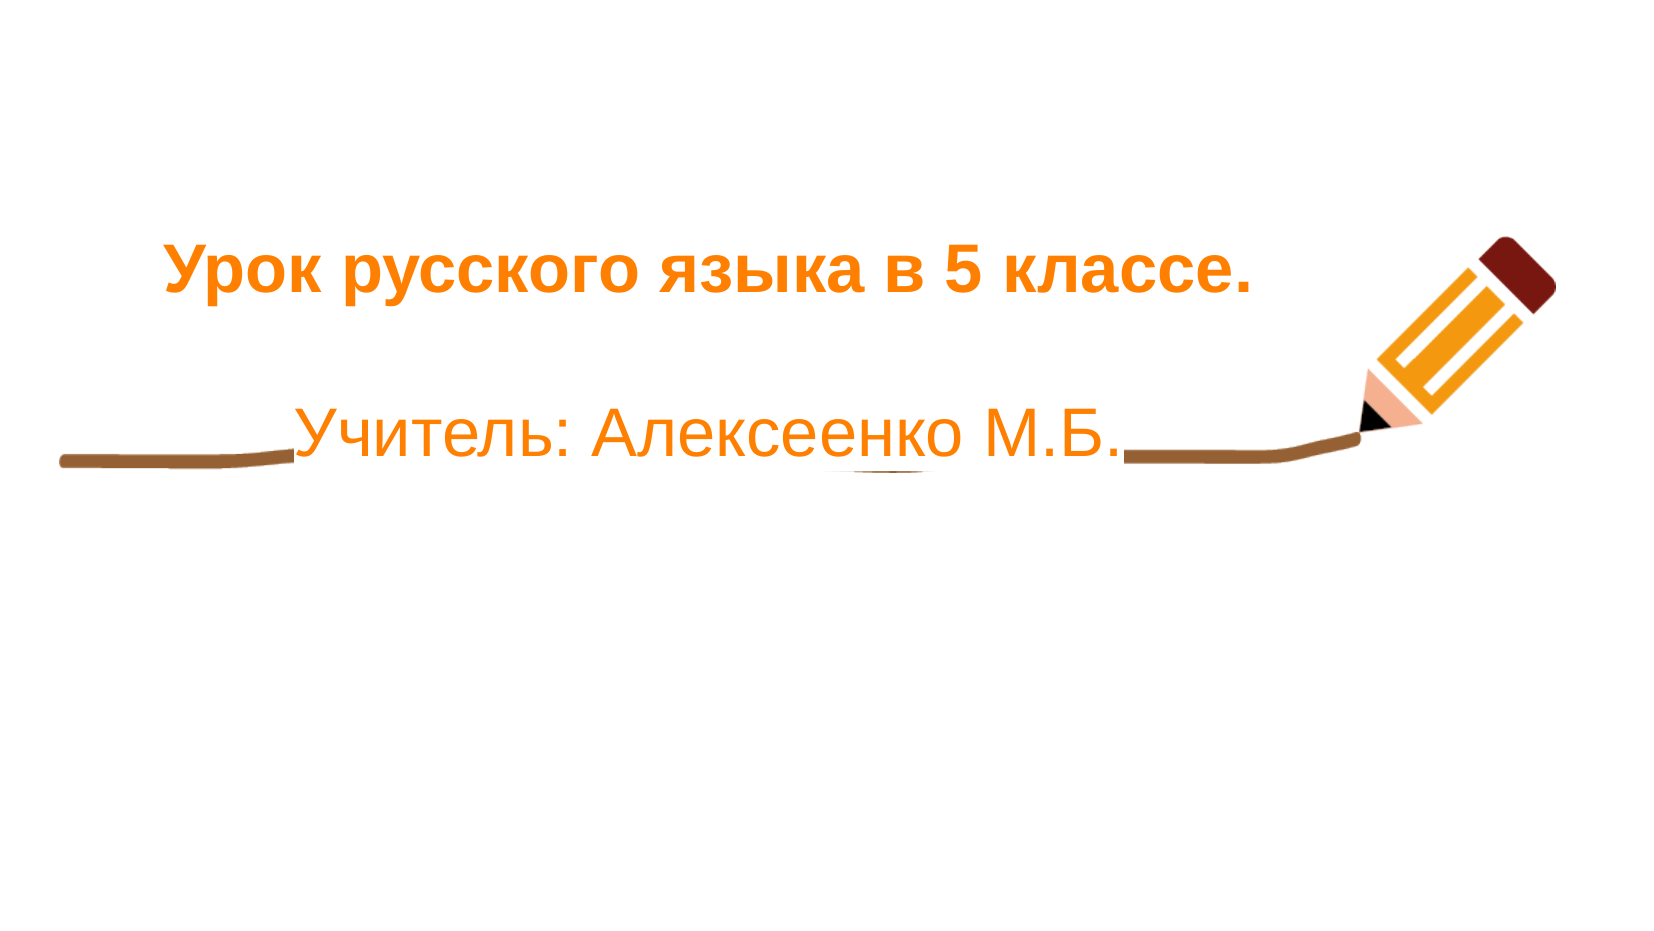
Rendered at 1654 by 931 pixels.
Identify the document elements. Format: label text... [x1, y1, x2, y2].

title Урок русского языка в 5 классе. Учитель: Алексеенко М.Б. [88, 221, 1329, 472]
